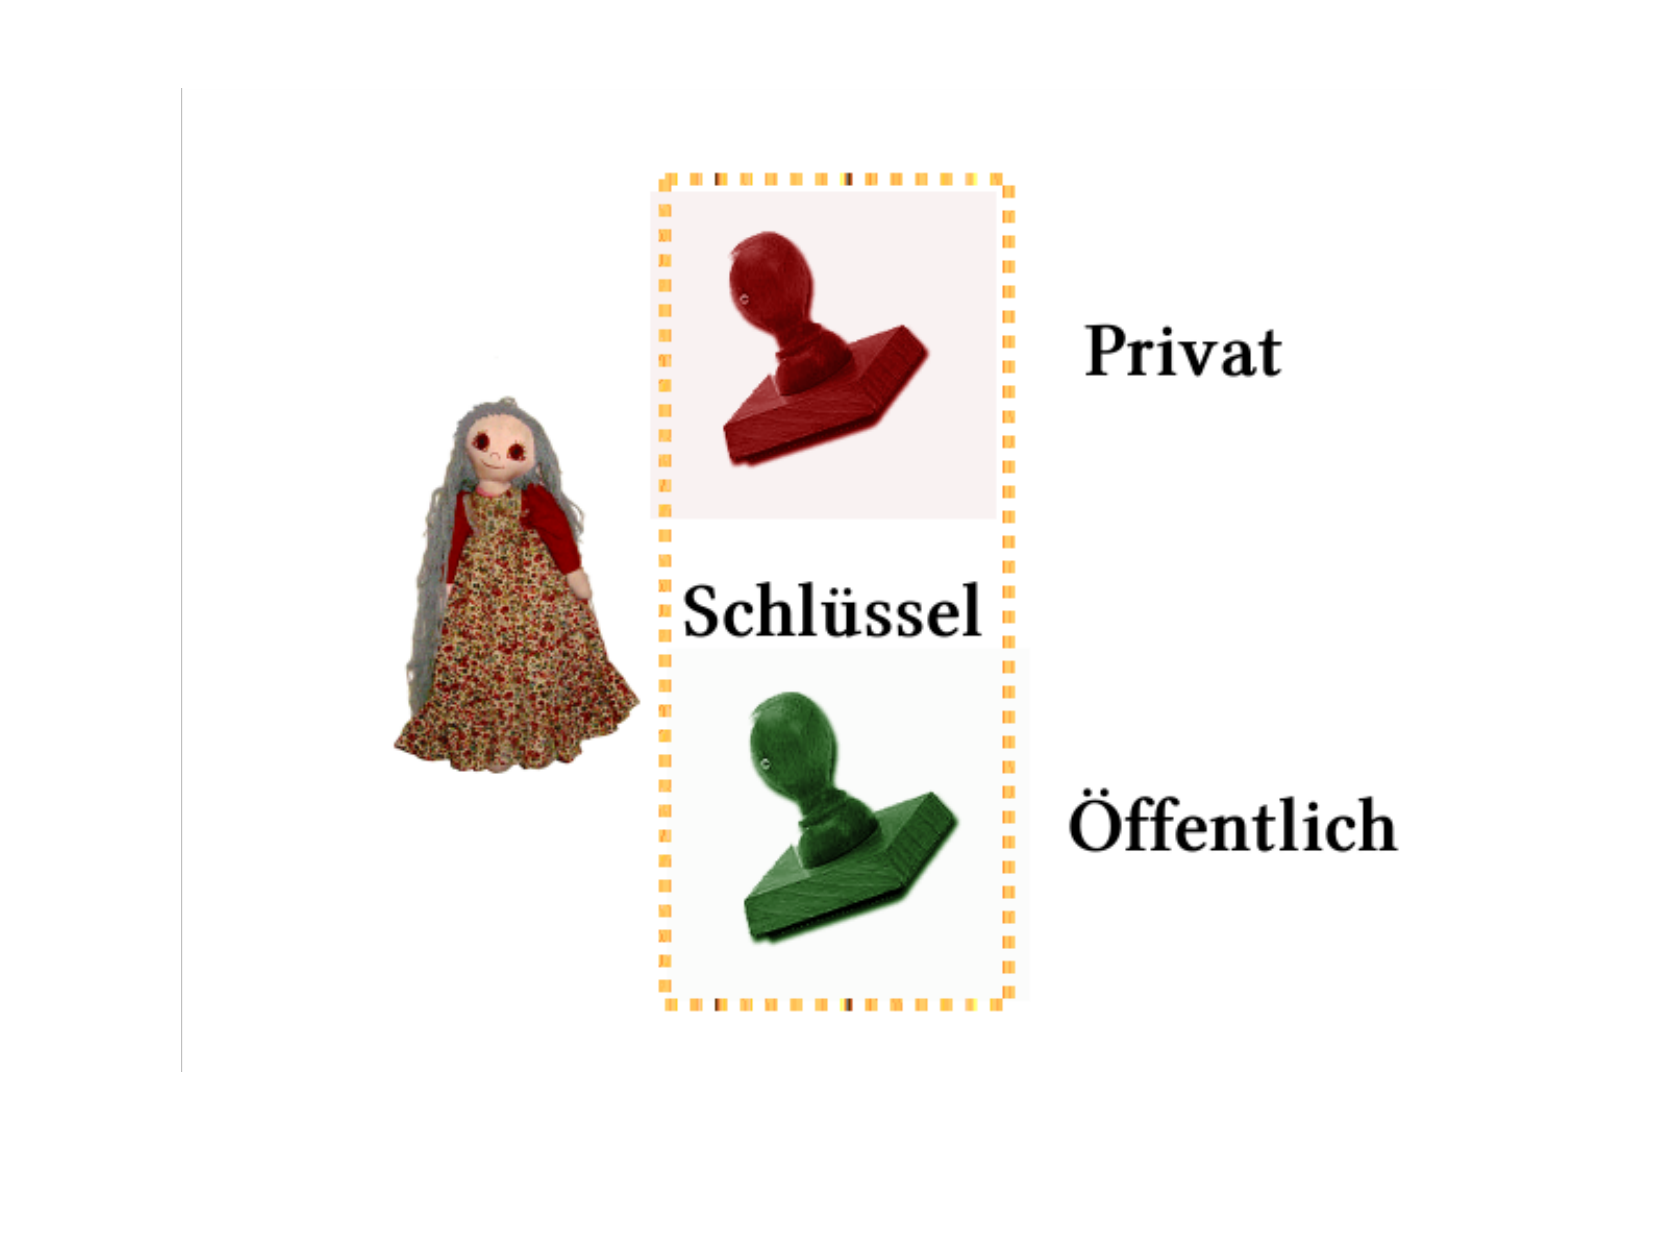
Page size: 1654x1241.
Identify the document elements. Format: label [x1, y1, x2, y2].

picture [180, 88, 1447, 1072]
